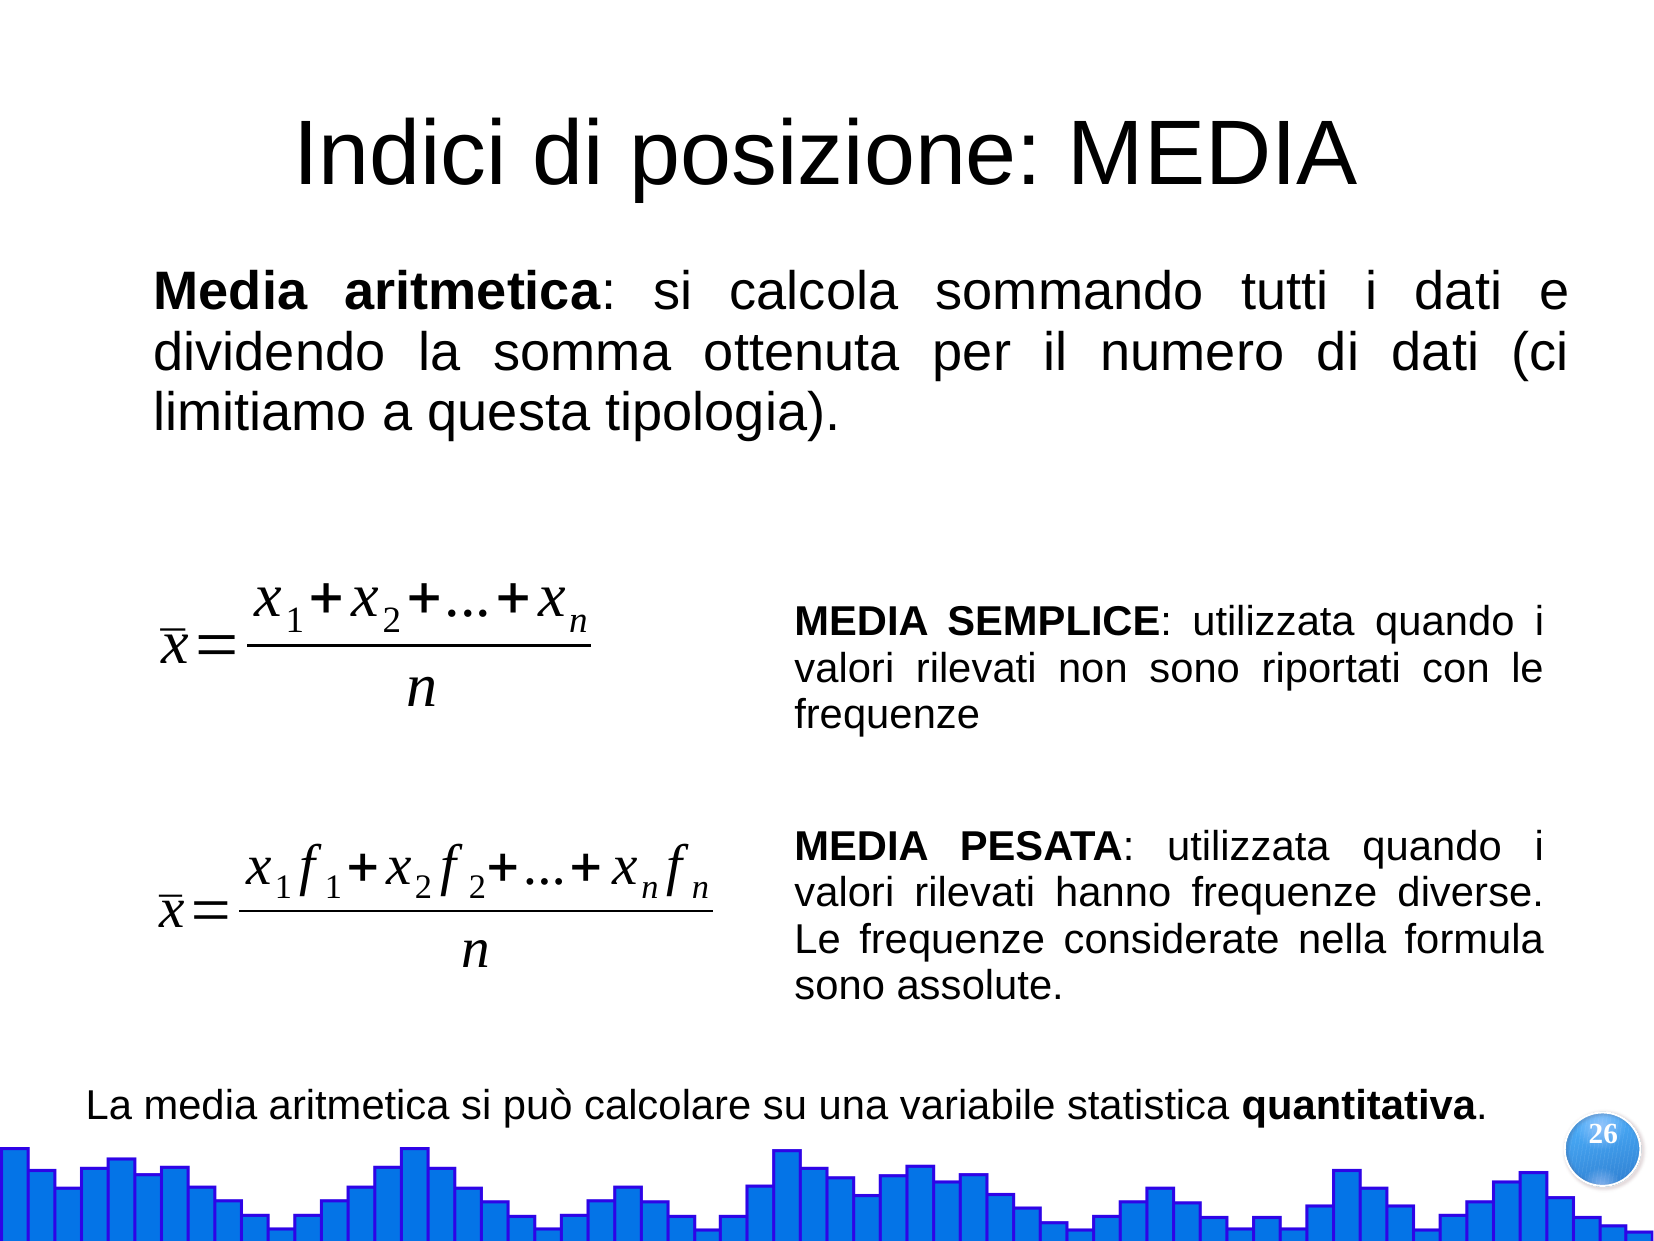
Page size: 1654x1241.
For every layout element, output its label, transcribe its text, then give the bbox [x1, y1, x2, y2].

text_box La media aritmetica si può calcolare su una variabile statistica quantitativa. [70, 1074, 1583, 1137]
title Indici di posizione: MEDIA [82, 49, 1571, 257]
text_box MEDIA PESATA: utilizzata quando i valori rilevati hanno frequenze diverse. Le frequenze considerate nella formula sono assolute. [779, 814, 1560, 1018]
text_box MEDIA SEMPLICE: utilizzata quando i valori rilevati non sono riportati con le frequenze [779, 590, 1560, 747]
chart [141, 562, 610, 721]
list Media aritmetica: si calcola sommando tutti i dati e dividendo la somma ottenuta per il numero di dati (ci limitiamo a questa tipologia). [82, 260, 1571, 980]
chart [141, 834, 730, 981]
picture [0, 1147, 1654, 1241]
